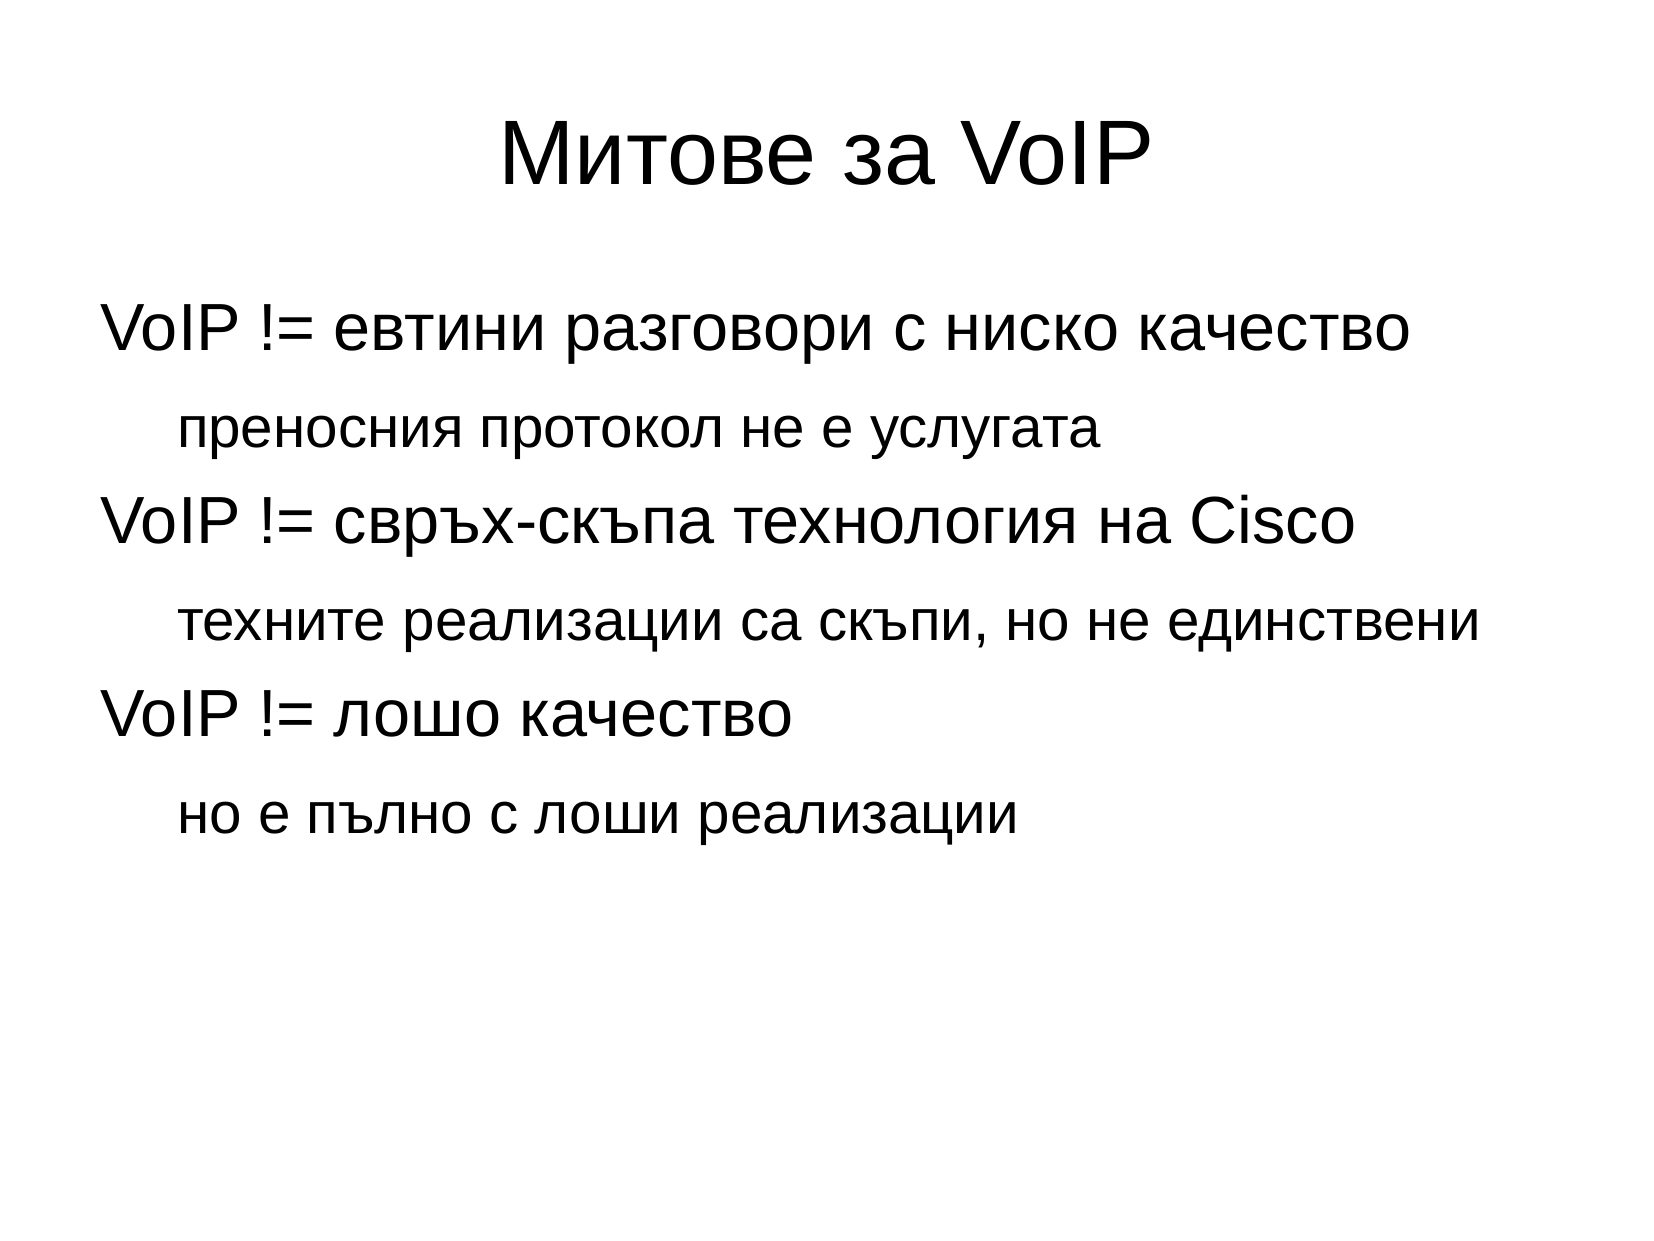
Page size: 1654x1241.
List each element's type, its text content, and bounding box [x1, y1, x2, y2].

title Митове за VoIP [82, 56, 1571, 250]
list VoIP != евтини разговори с ниско качество преносния протокол не е услугата VoIP != свръх-скъпа технология на Cisco техните реализации са скъпи, но не единствени VoIP != лошо качество но е пълно с лоши реализации [82, 290, 1571, 1094]
